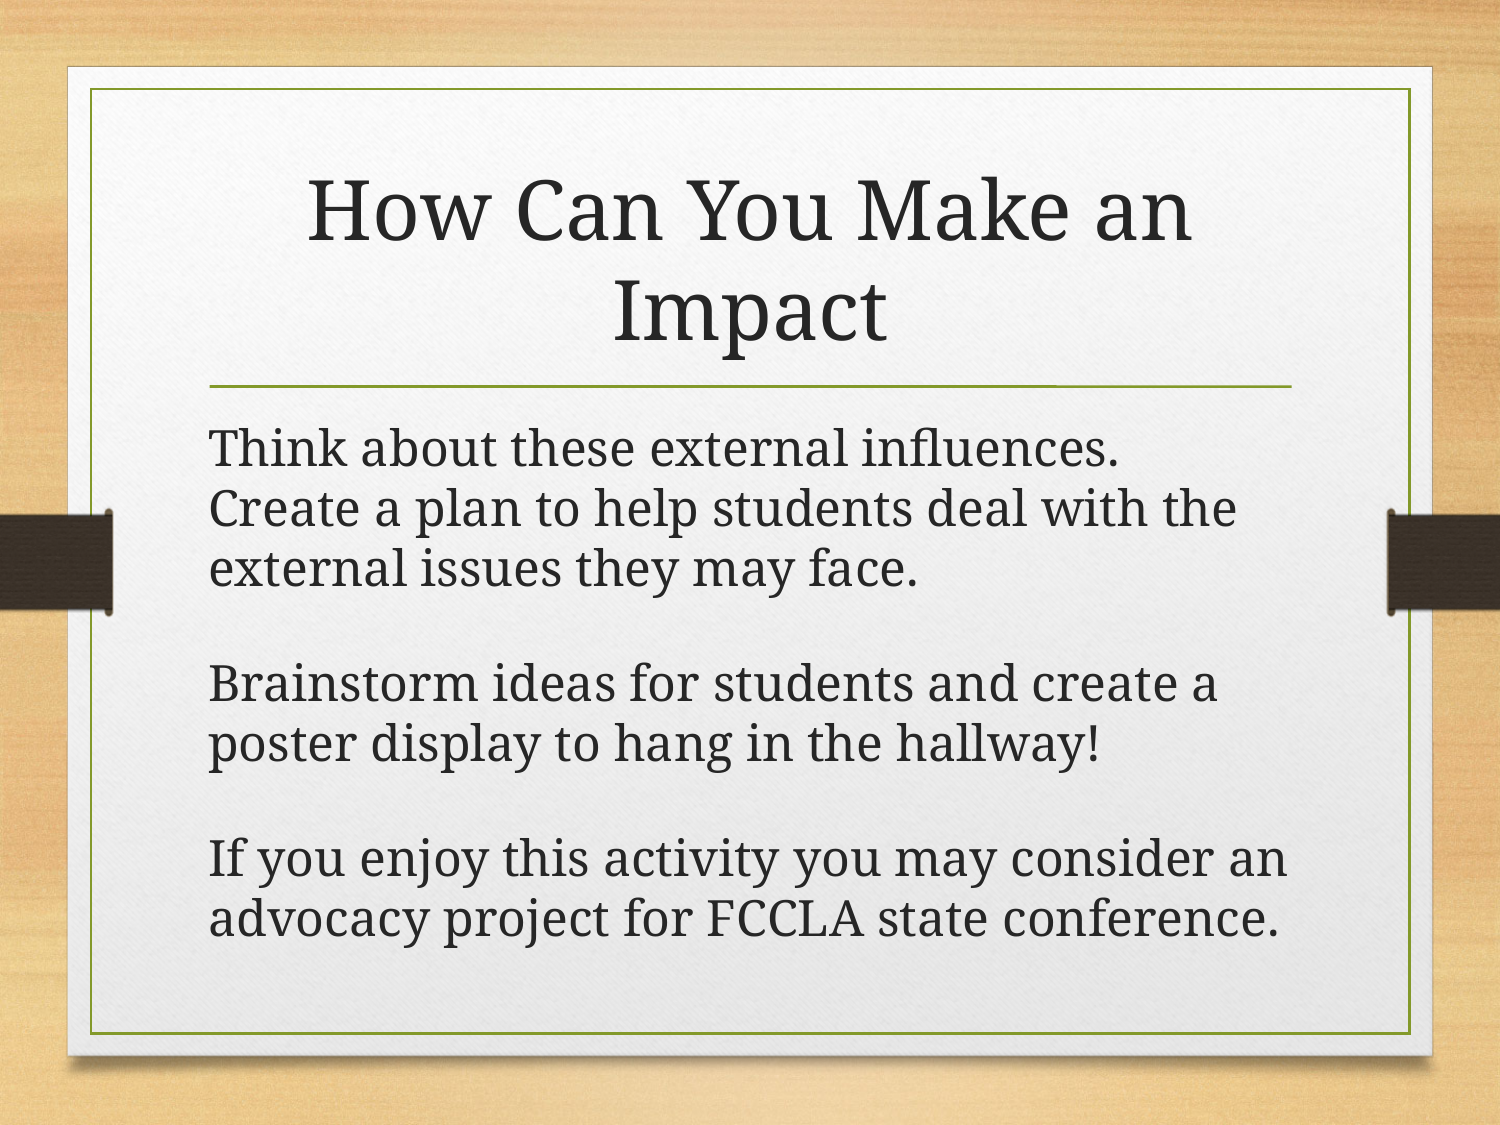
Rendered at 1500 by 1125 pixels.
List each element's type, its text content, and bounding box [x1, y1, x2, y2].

list Think about these external influences. Create a plan to help students deal with the external issues they may face. Brainstorm ideas for students and create a poster display to hang in the hallway! If you enjoy this activity you may consider an advocacy project for FCCLA state conference. [193, 408, 1309, 974]
title How Can You Make an Impact [193, 150, 1309, 365]
picture [0, 0, 1500, 1125]
